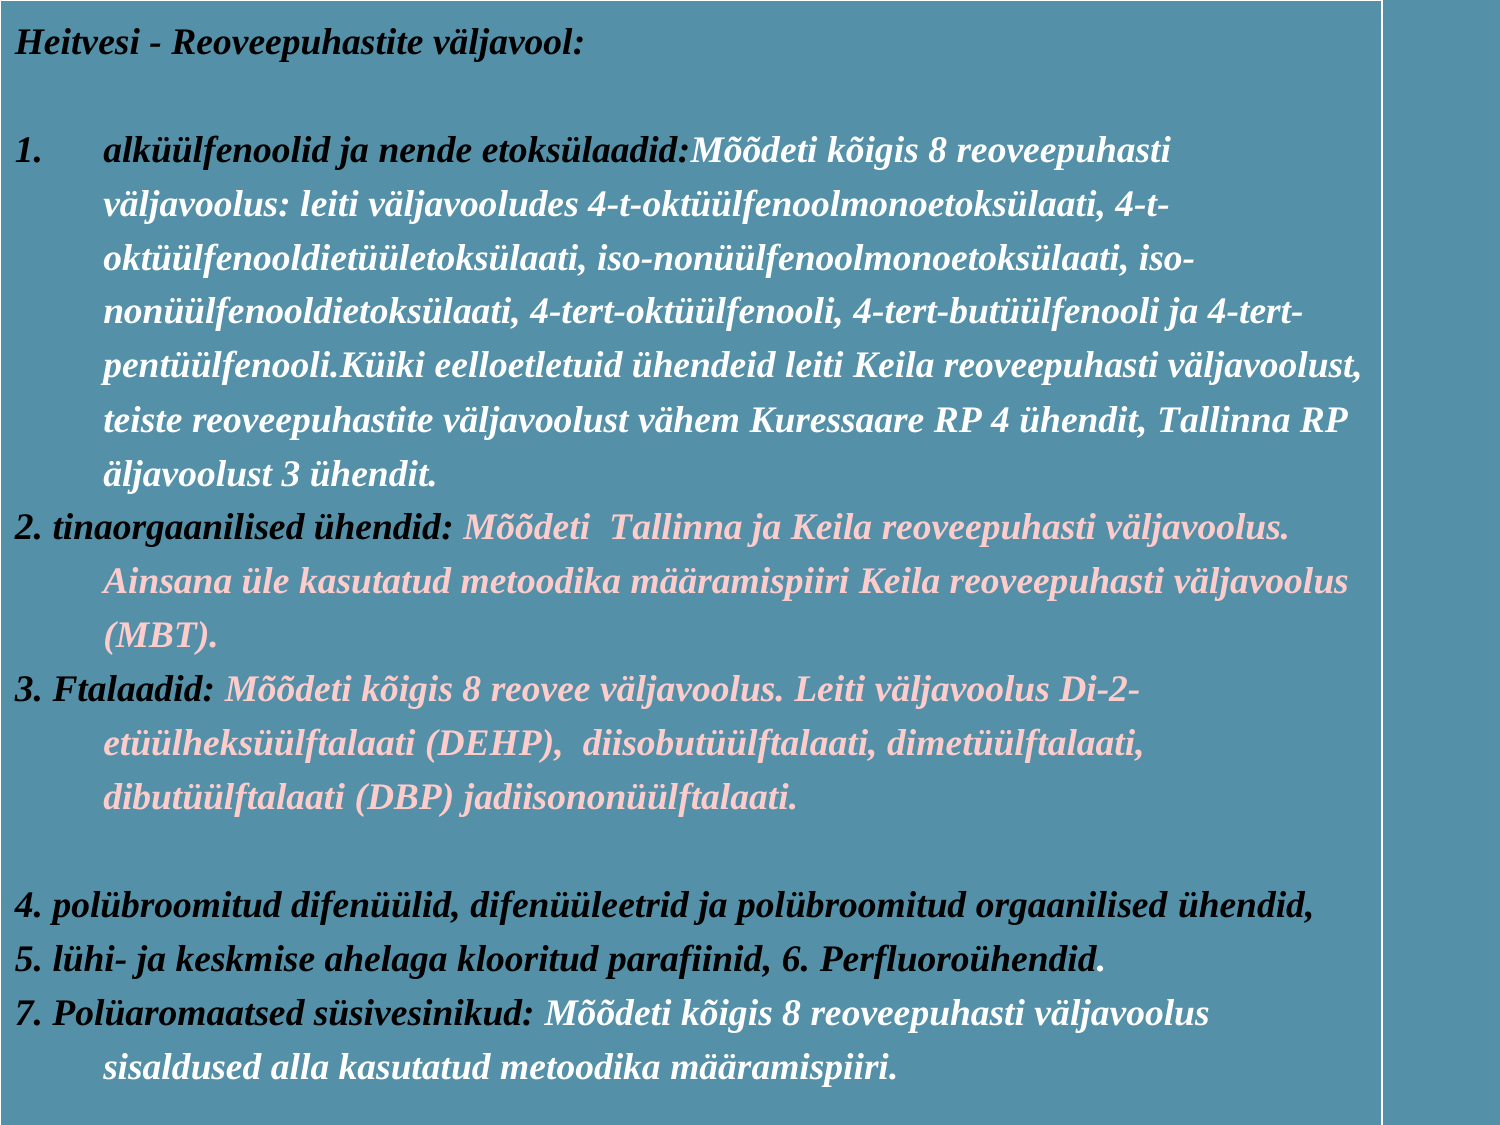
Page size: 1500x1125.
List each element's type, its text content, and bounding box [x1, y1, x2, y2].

text_box Heitvesi - Reoveepuhastite väljavool: alküülfenoolid ja nende etoksülaadid:Mõõdeti kõigis 8 reoveepuhasti väljavoolus: leiti väljavooludes 4-t-oktüülfenoolmonoetoksülaati, 4-t-oktüülfenooldietüületoksülaati, iso-nonüülfenoolmonoetoksülaati, iso-nonüülfenooldietoksülaati, 4-tert-oktüülfenooli, 4-tert-butüülfenooli ja 4-tert-pentüülfenooli.Küiki eelloetletuid ühendeid leiti Keila reoveepuhasti väljavoolust, teiste reoveepuhastite väljavoolust vähem Kuressaare RP 4 ühendit, Tallinna RP äljavoolust 3 ühendit. 2. tinaorgaanilised ühendid: Mõõdeti Tallinna ja Keila reoveepuhasti väljavoolus. Ainsana üle kasutatud metoodika määramispiiri Keila reoveepuhasti väljavoolus (MBT). 3. Ftalaadid: Mõõdeti kõigis 8 reovee väljavoolus. Leiti väljavoolus Di-2-etüülheksüülftalaati (DEHP), diisobutüülftalaati, dimetüülftalaati, dibutüülftalaati (DBP) jadiisononüülftalaati. 4. polübroomitud difenüülid, difenüüleetrid ja polübroomitud orgaanilised ühendid, 5. lühi- ja keskmise ahelaga klooritud parafiinid, 6. Perfluoroühendid. 7. Polüaromaatsed süsivesinikud: Mõõdeti kõigis 8 reoveepuhasti väljavoolus sisaldused alla kasutatud metoodika määramispiiri. [0, 0, 1383, 1125]
